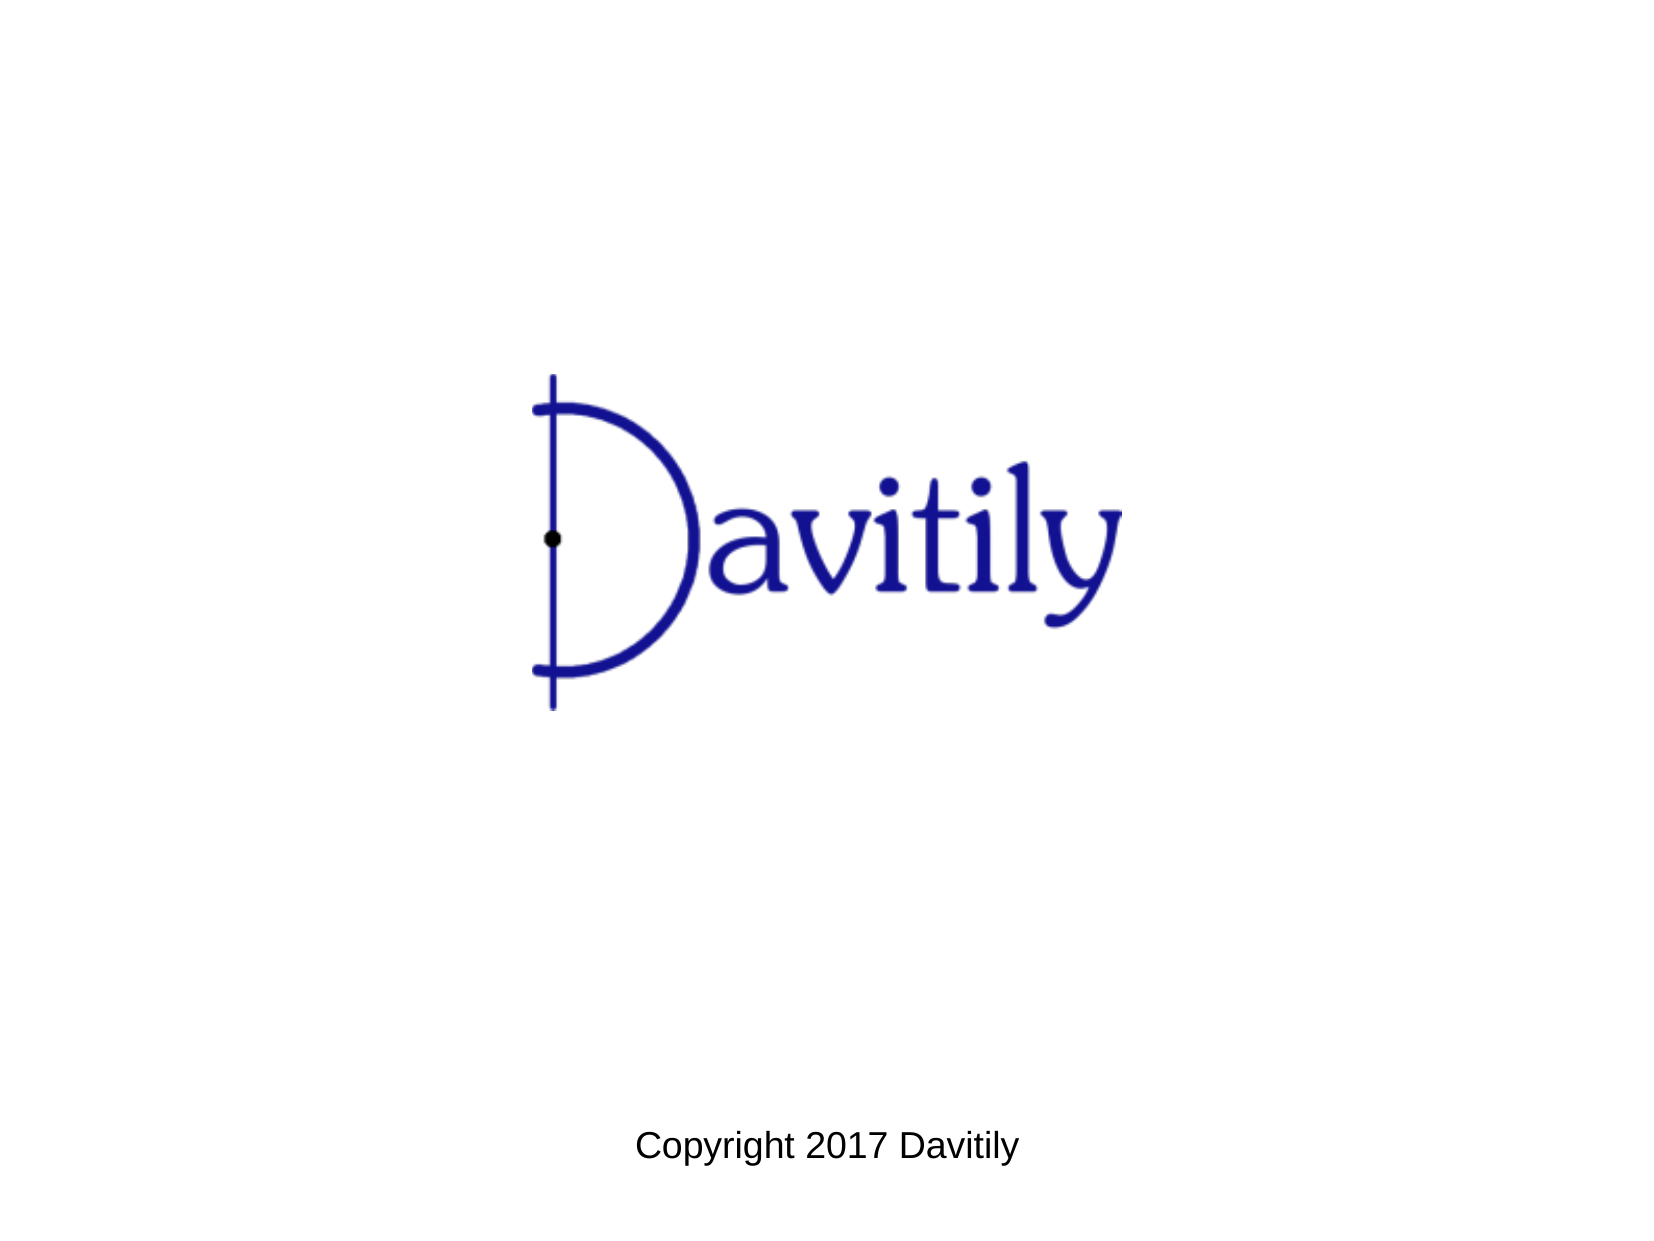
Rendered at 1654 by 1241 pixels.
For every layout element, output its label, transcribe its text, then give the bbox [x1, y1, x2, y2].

picture [532, 374, 1122, 711]
text_box Copyright 2017 Davitily [620, 1117, 1035, 1175]
